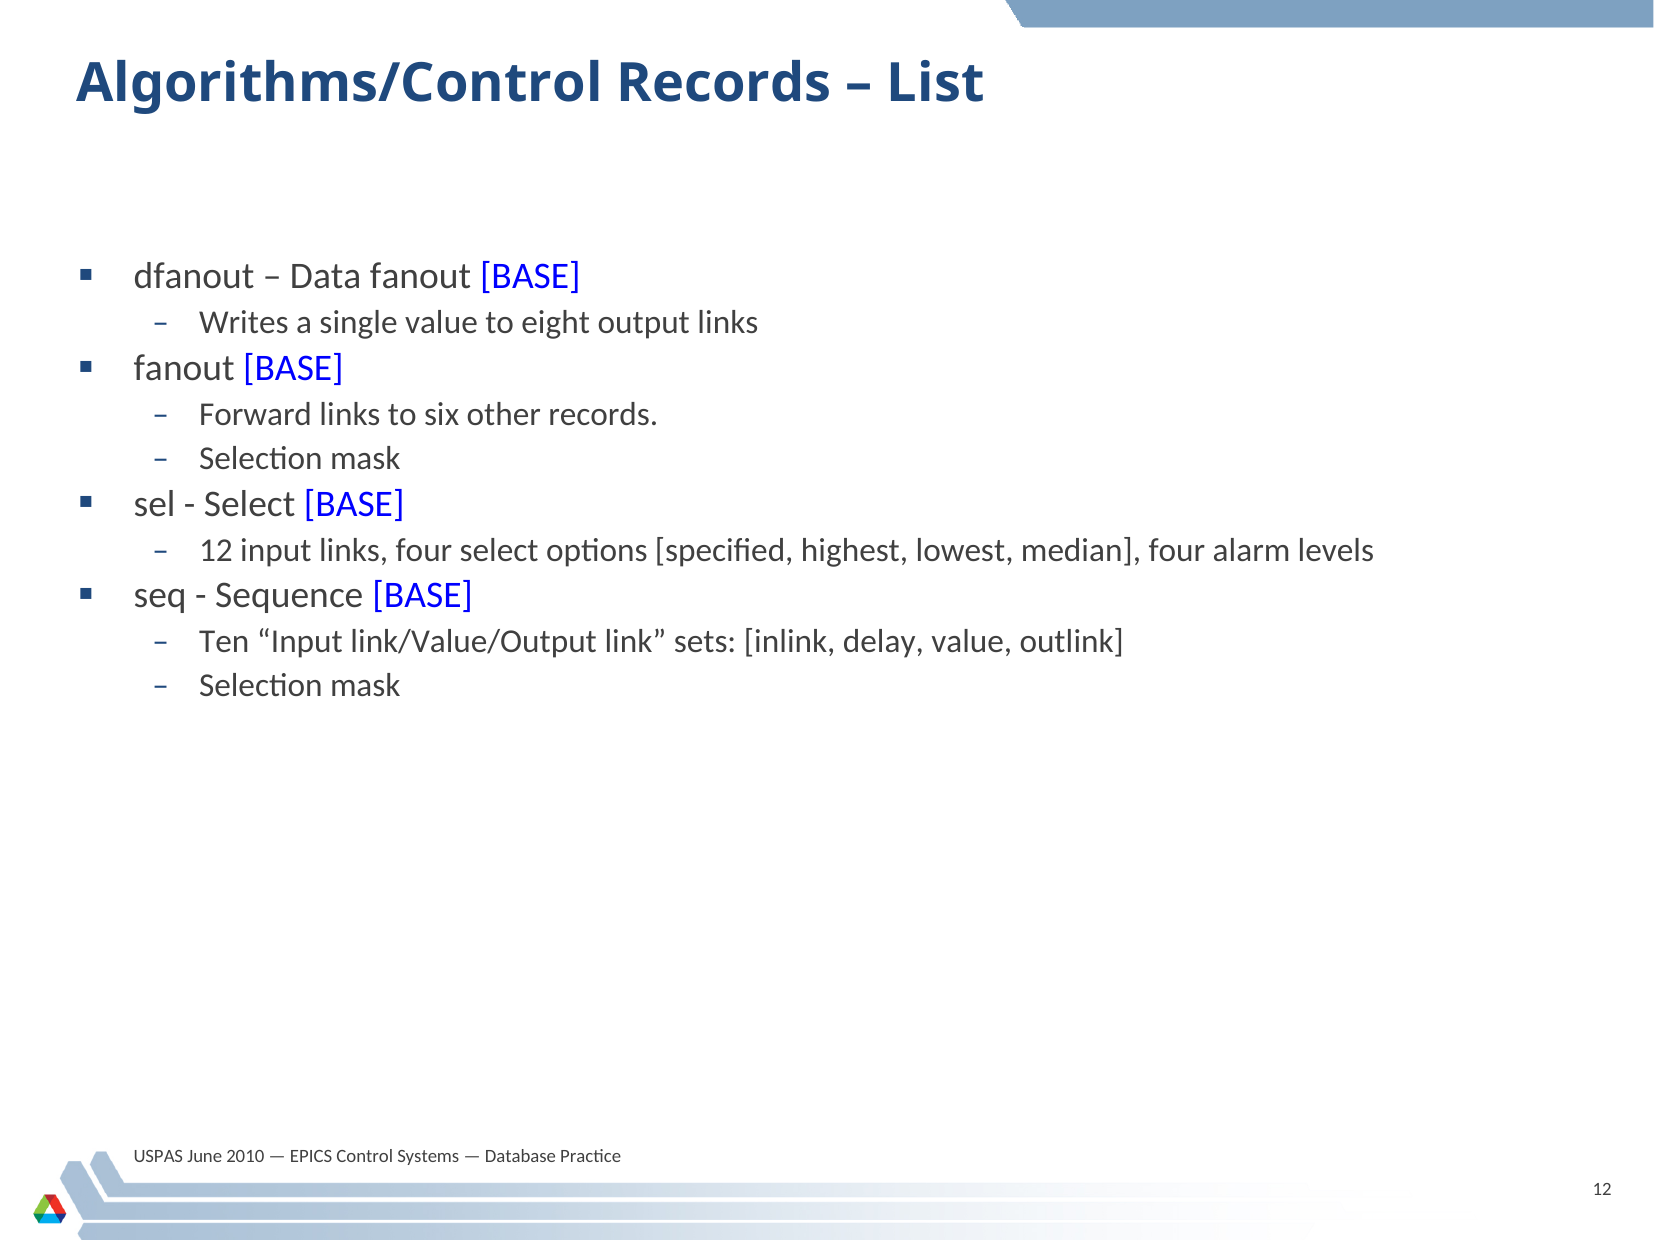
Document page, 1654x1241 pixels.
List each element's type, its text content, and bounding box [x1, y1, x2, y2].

picture [0, 0, 1654, 29]
title Algorithms/Control Records – List [61, 51, 1500, 123]
picture [0, 1143, 1654, 1240]
list dfanout – Data fanout [BASE] Writes a single value to eight output links fanout [BASE] Forward links to six other records. Selection mask sel - Select [BASE] 12 input links, four select options [specified, highest, lowest, median], four alarm levels seq - Sequence [BASE] Ten “Input link/Value/Output link” sets: [inlink, delay, value, outlink] Selection mask [62, 253, 1498, 858]
